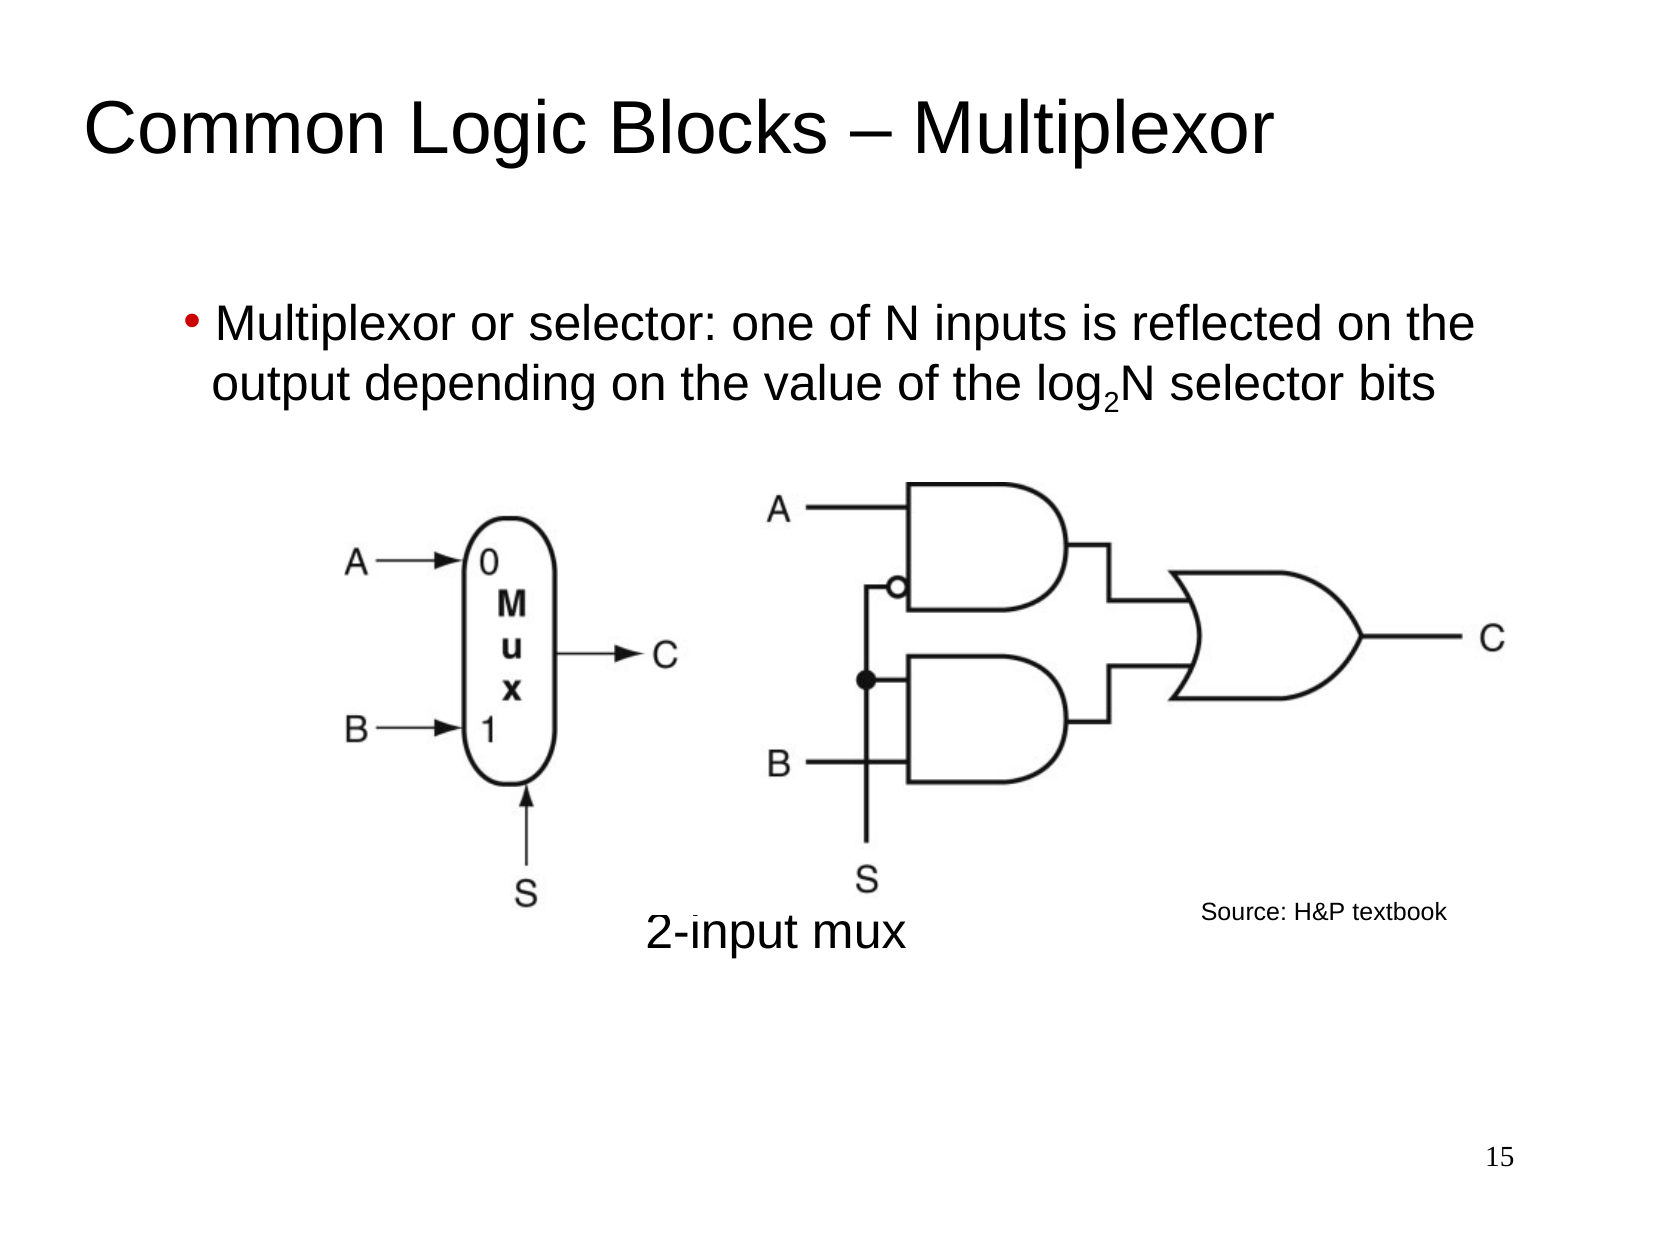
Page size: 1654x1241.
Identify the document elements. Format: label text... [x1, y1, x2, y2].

text_box <number> [1184, 1129, 1530, 1213]
text_box Common Logic Blocks – Multiplexor [68, 71, 1291, 177]
picture [344, 482, 1506, 915]
text_box Multiplexor or selector: one of N inputs is reflected on the output depending on the value of the log2N selector bits 2-input mux [168, 282, 1492, 967]
text_box Source: H&P textbook [1186, 887, 1463, 933]
